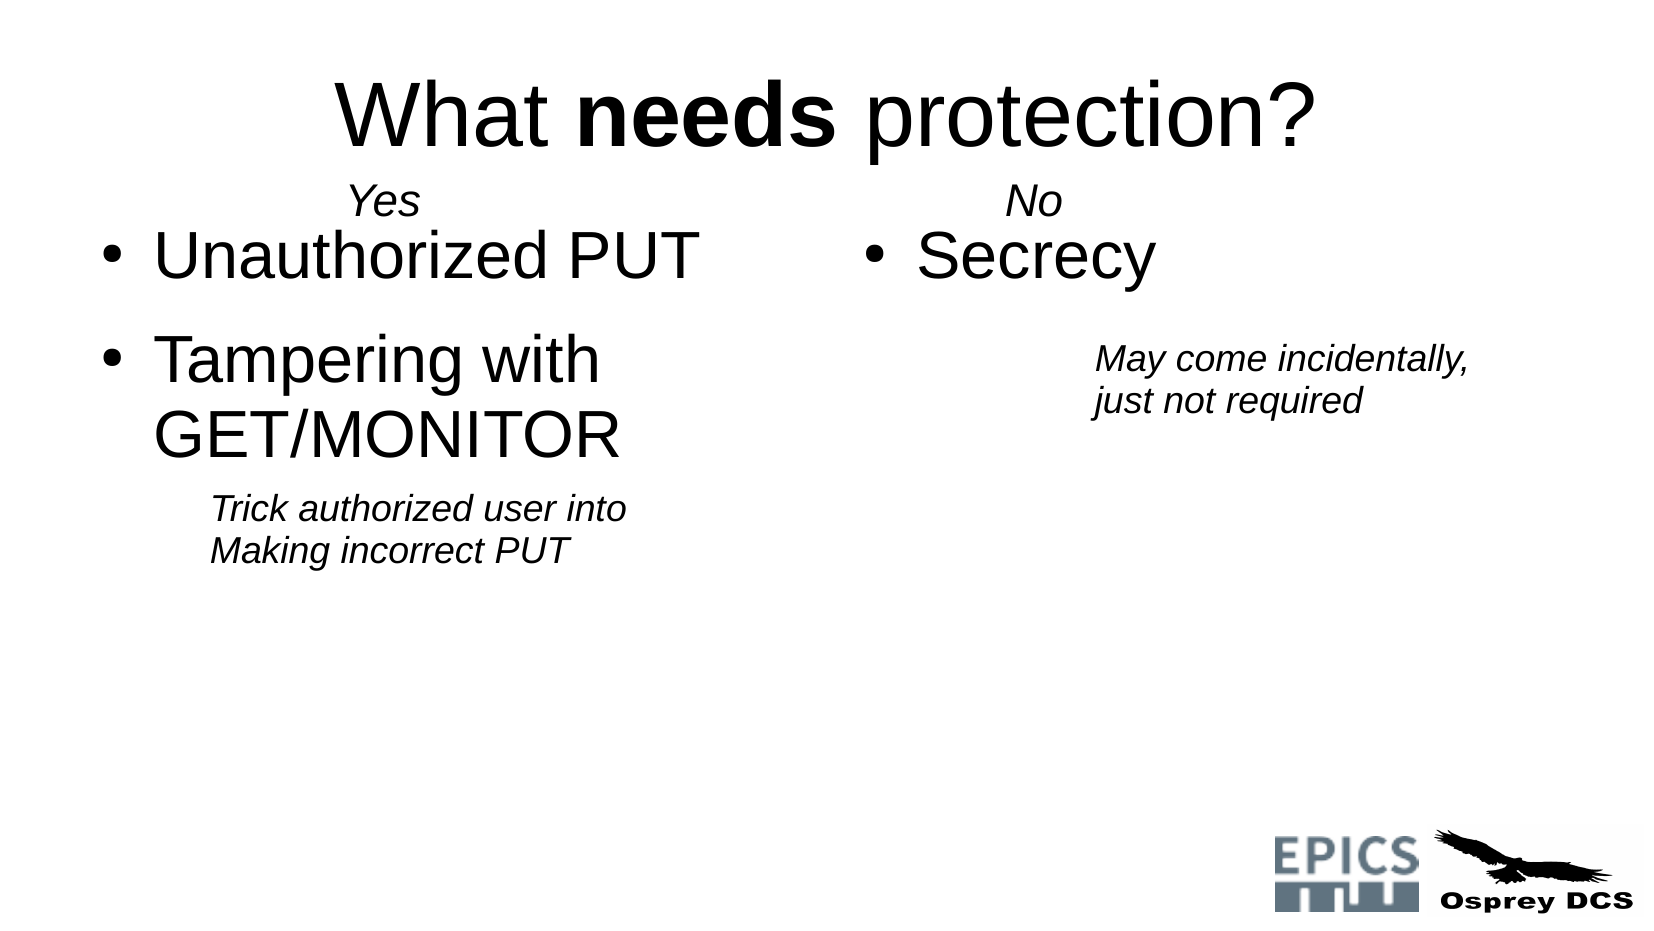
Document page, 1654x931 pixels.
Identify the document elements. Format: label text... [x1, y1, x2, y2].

picture [1427, 824, 1644, 917]
list Secrecy [845, 217, 1572, 758]
text_box May come incidentally, just not required [1080, 330, 1486, 429]
title What needs protection? [82, 37, 1571, 193]
list Unauthorized PUT Tampering with GET/MONITOR [82, 217, 809, 758]
text_box Trick authorized user into Making incorrect PUT [195, 480, 642, 579]
picture [1275, 836, 1419, 912]
text_box Yes [330, 167, 541, 286]
text_box No [990, 167, 1201, 286]
